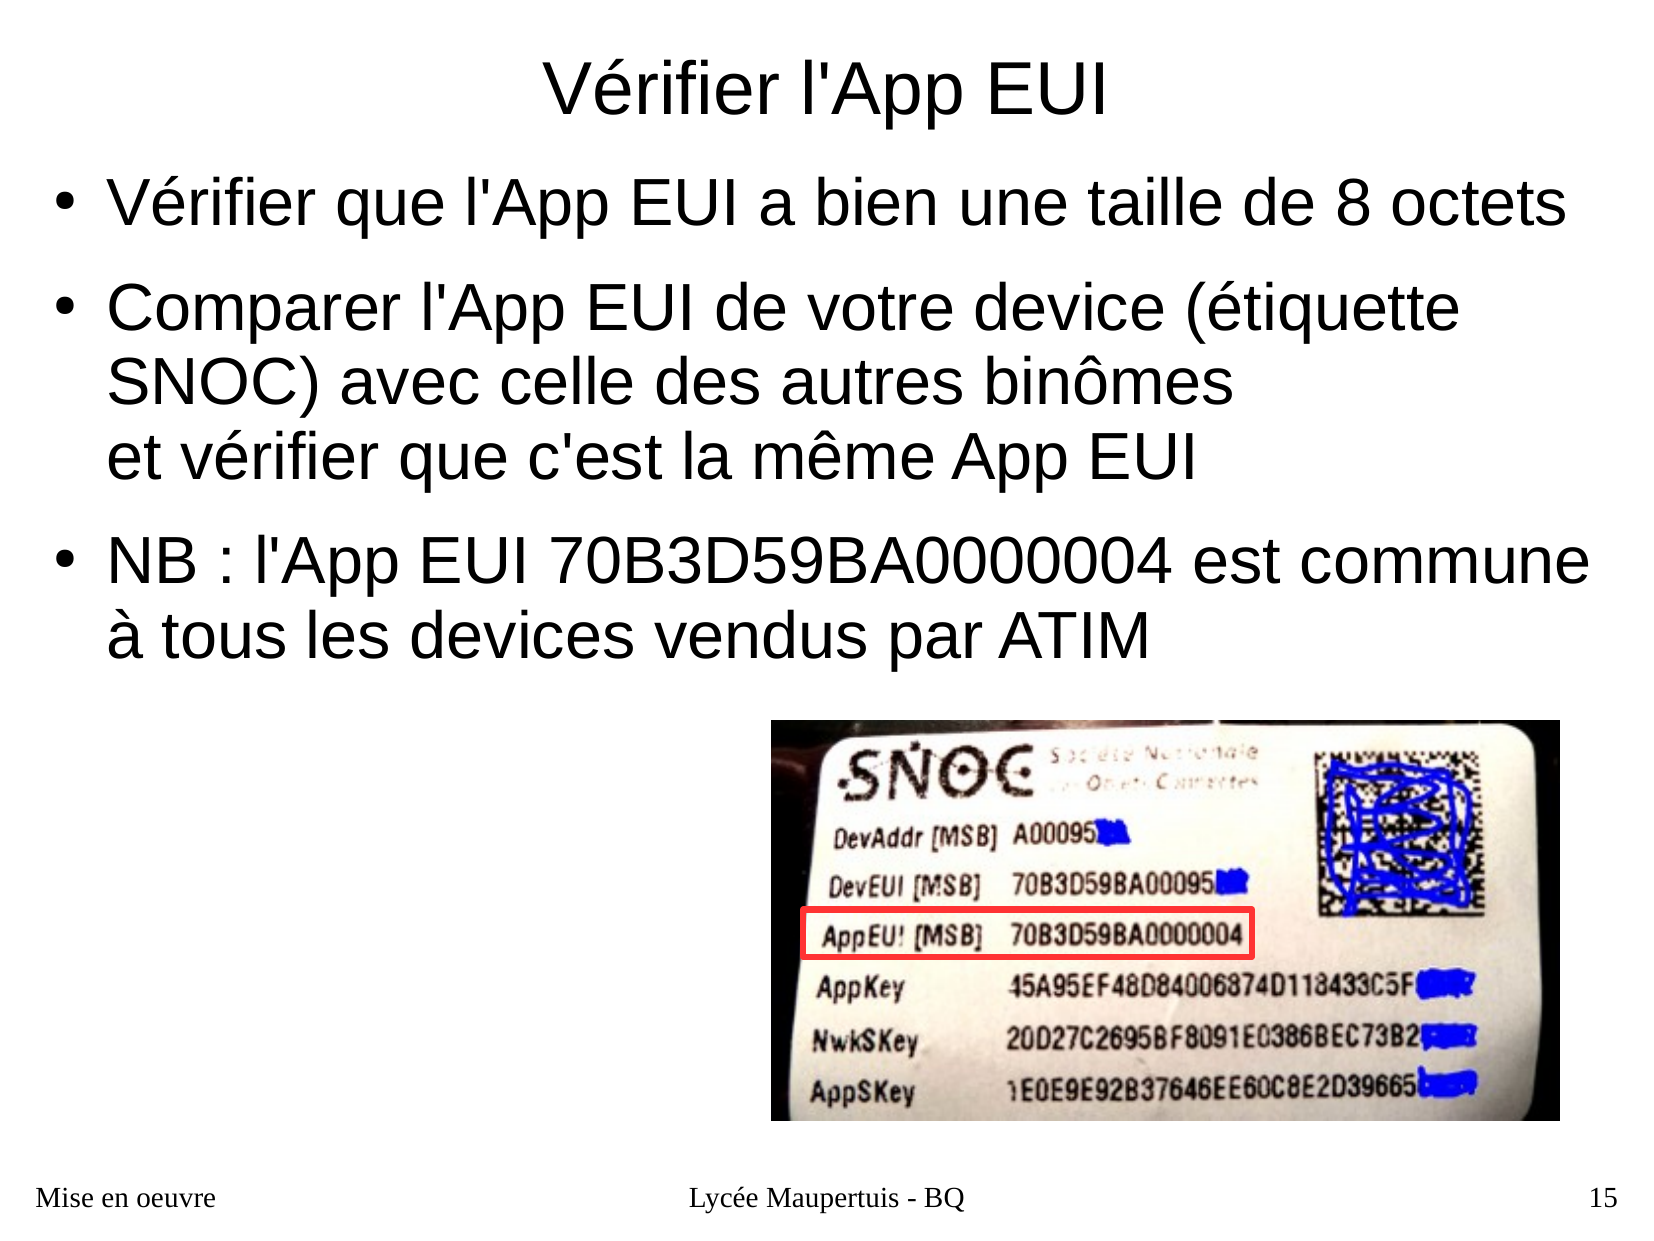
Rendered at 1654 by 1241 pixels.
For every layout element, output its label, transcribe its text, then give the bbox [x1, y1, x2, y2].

picture [771, 720, 1560, 1121]
list Vérifier que l'App EUI a bien une taille de 8 octets Comparer l'App EUI de votre device (étiquette SNOC) avec celle des autres binômes et vérifier que c'est la même App EUI NB : l'App EUI 70B3D59BA0000004 est commune à tous les devices vendus par ATIM [35, 165, 1619, 709]
title Vérifier l'App EUI [35, 35, 1619, 142]
